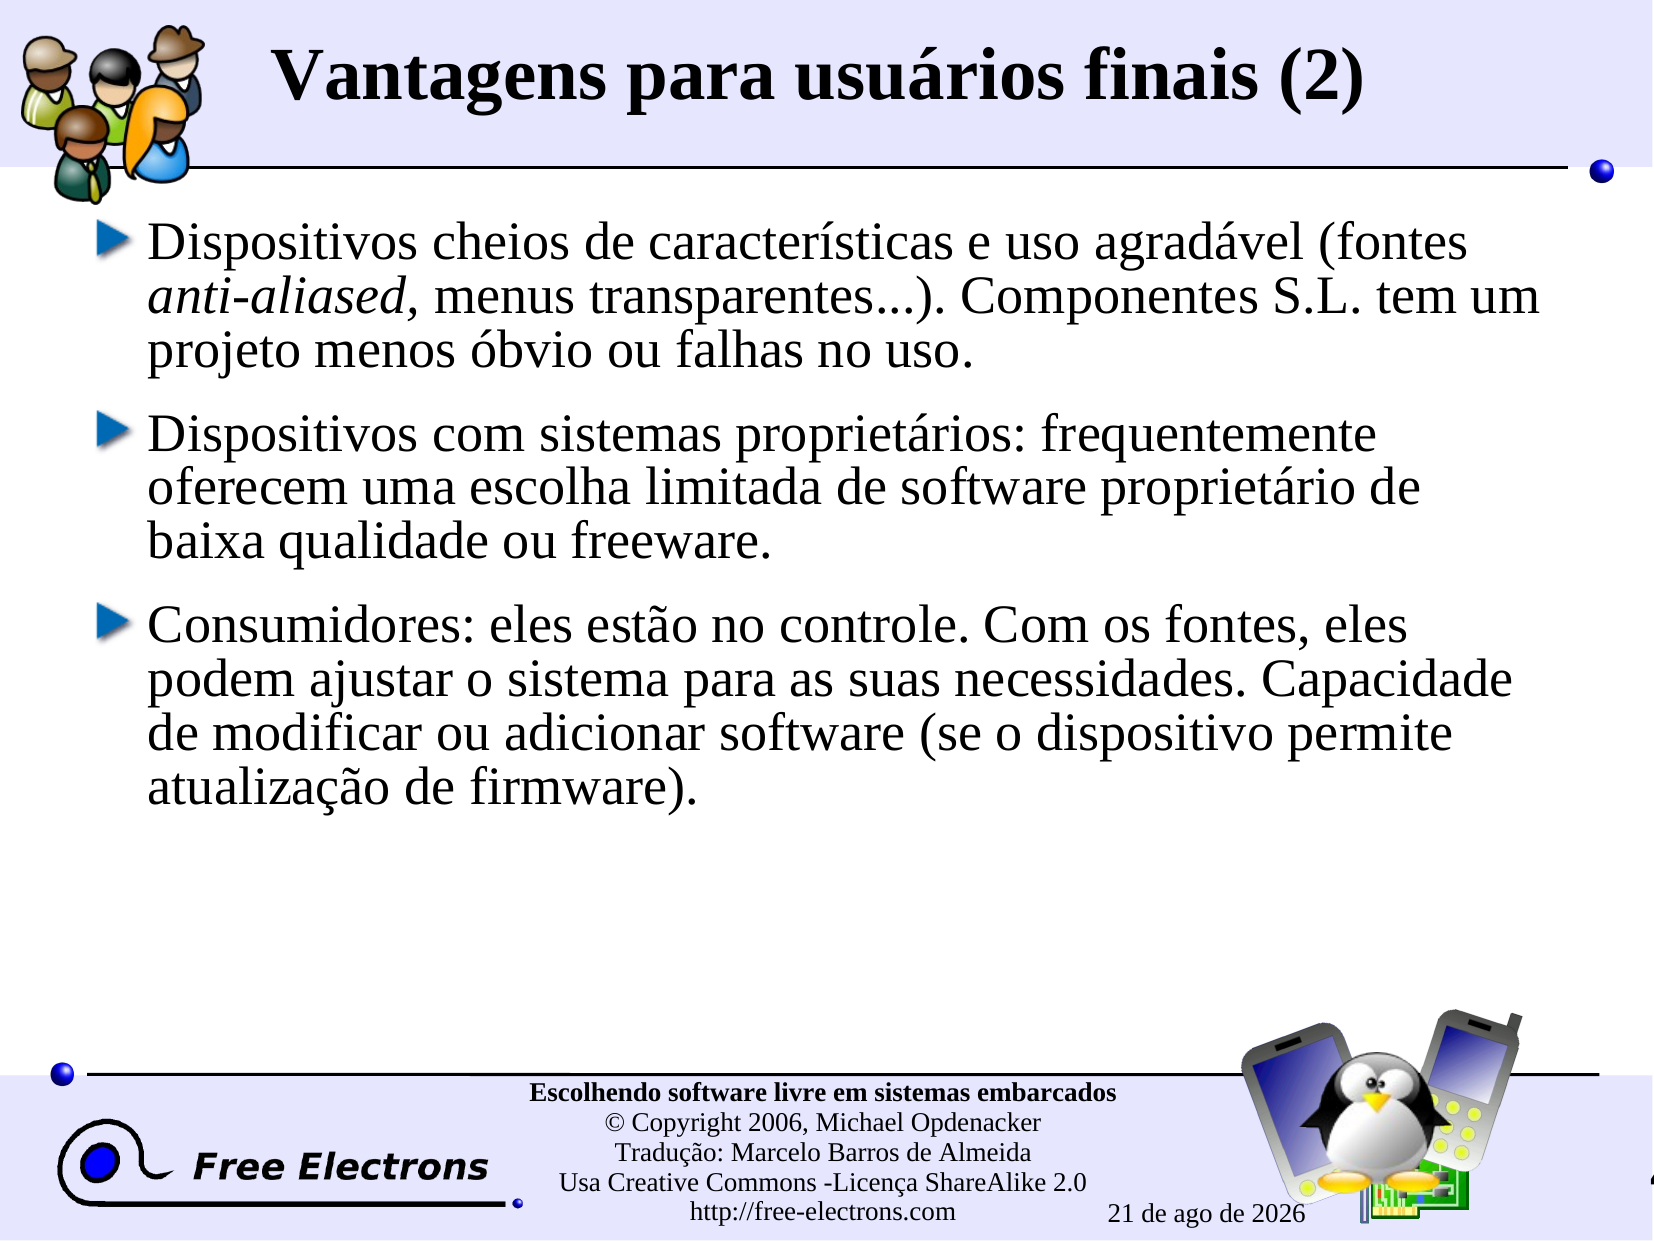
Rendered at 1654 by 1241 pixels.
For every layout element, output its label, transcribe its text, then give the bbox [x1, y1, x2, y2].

picture [50, 1108, 527, 1216]
list Dispositivos cheios de características e uso agradável (fontes anti-aliased, menus transparentes...). Componentes S.L. tem um projeto menos óbvio ou falhas no uso. Dispositivos com sistemas proprietários: frequentemente oferecem uma escolha limitada de software proprietário de baixa qualidade ou freeware. Consumidores: eles estão no controle. Com os fontes, eles podem ajustar o sistema para as suas necessidades. Capacidade de modificar ou adicionar software (se o dispositivo permite atualização de firmware). [77, 216, 1542, 1067]
picture [21, 25, 205, 205]
title Vantagens para usuários finais (2) [205, 25, 1603, 124]
picture [1231, 1067, 1520, 1241]
